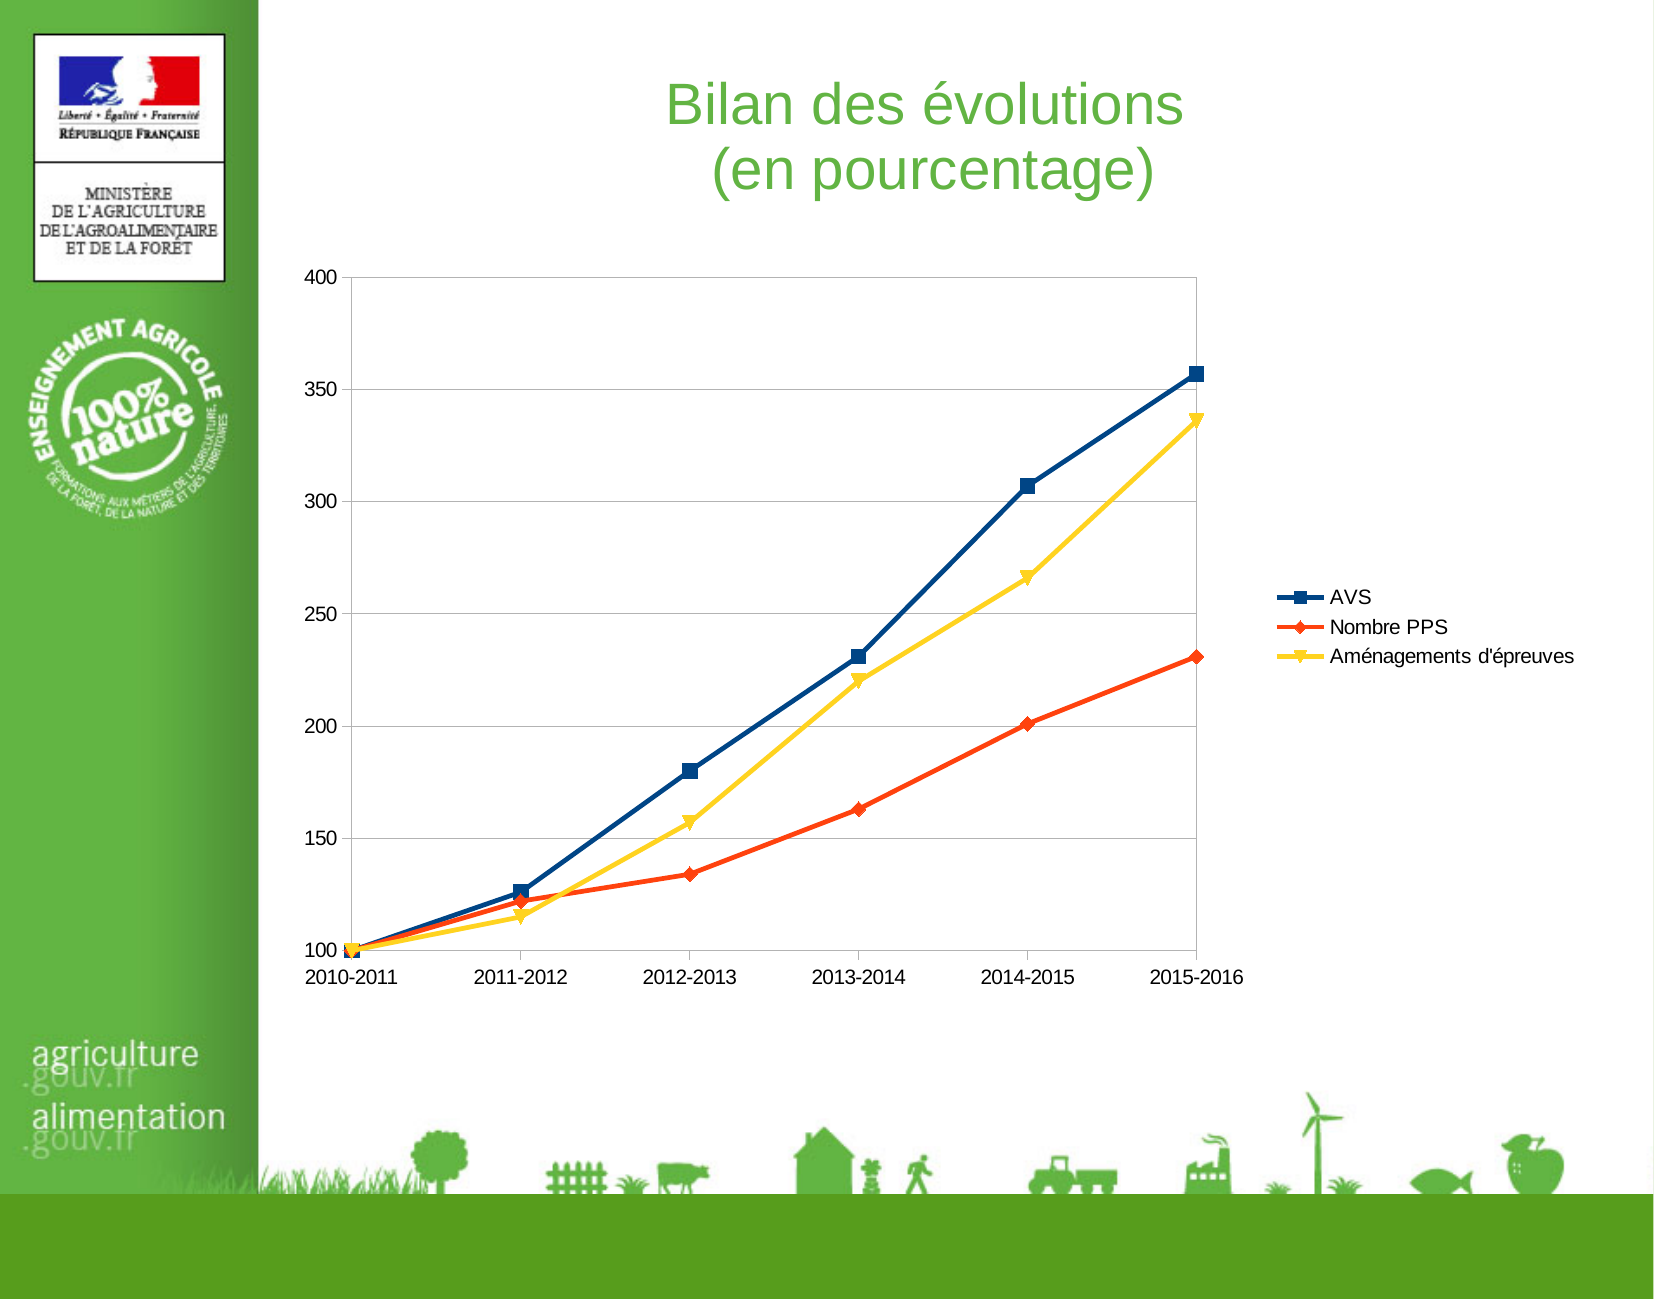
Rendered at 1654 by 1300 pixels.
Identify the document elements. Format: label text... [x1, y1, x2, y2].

chart [277, 250, 1595, 1004]
picture [0, 0, 1654, 1194]
title Bilan des évolutions (en pourcentage) [275, 44, 1593, 231]
